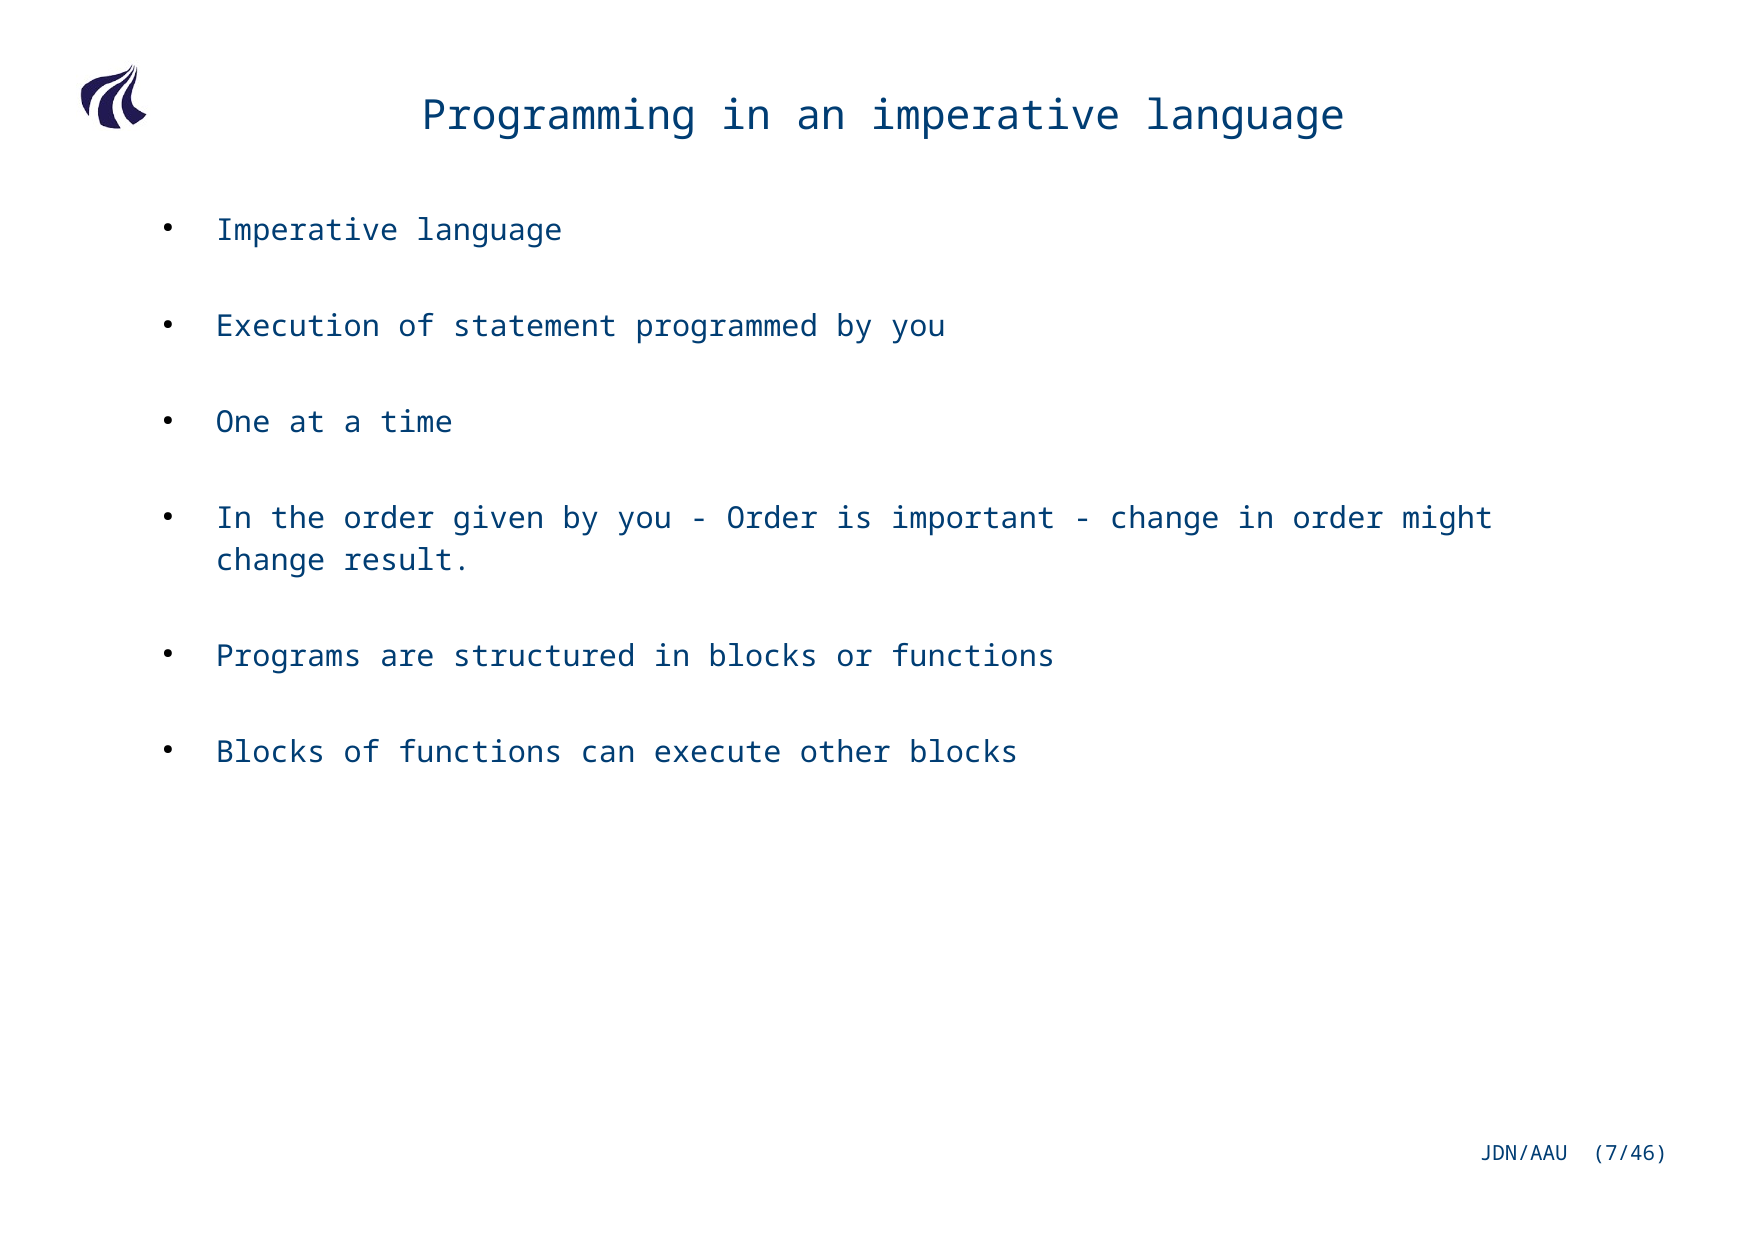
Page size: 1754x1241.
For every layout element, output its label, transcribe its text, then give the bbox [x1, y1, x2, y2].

list Imperative language Execution of statement programmed by you One at a time In the order given by you - Order is important - change in order might change result. Programs are structured in blocks or functions Blocks of functions can execute other blocks [144, 208, 1618, 1064]
title Programming in an imperative language [148, 72, 1621, 155]
picture [76, 60, 151, 131]
